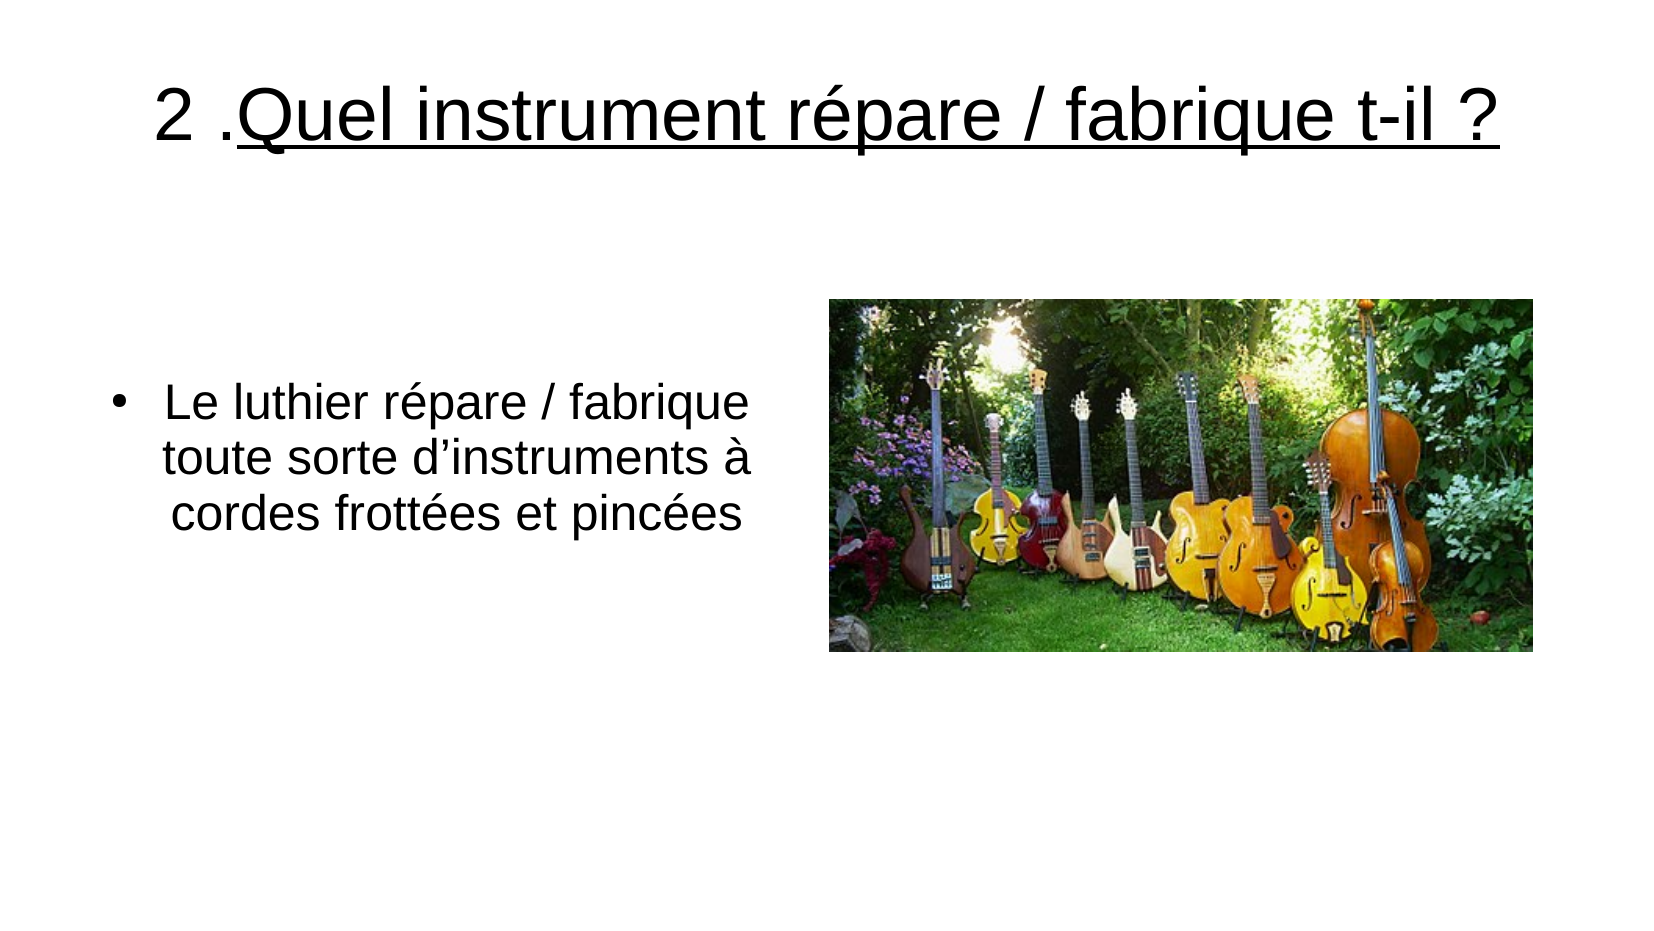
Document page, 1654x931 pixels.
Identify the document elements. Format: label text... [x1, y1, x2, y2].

title 2 .Quel instrument répare / fabrique t-il ? [82, 37, 1571, 193]
picture [829, 299, 1533, 652]
list Le luthier répare / fabrique toute sorte d’instruments à cordes frottées et pincées [62, 373, 781, 696]
